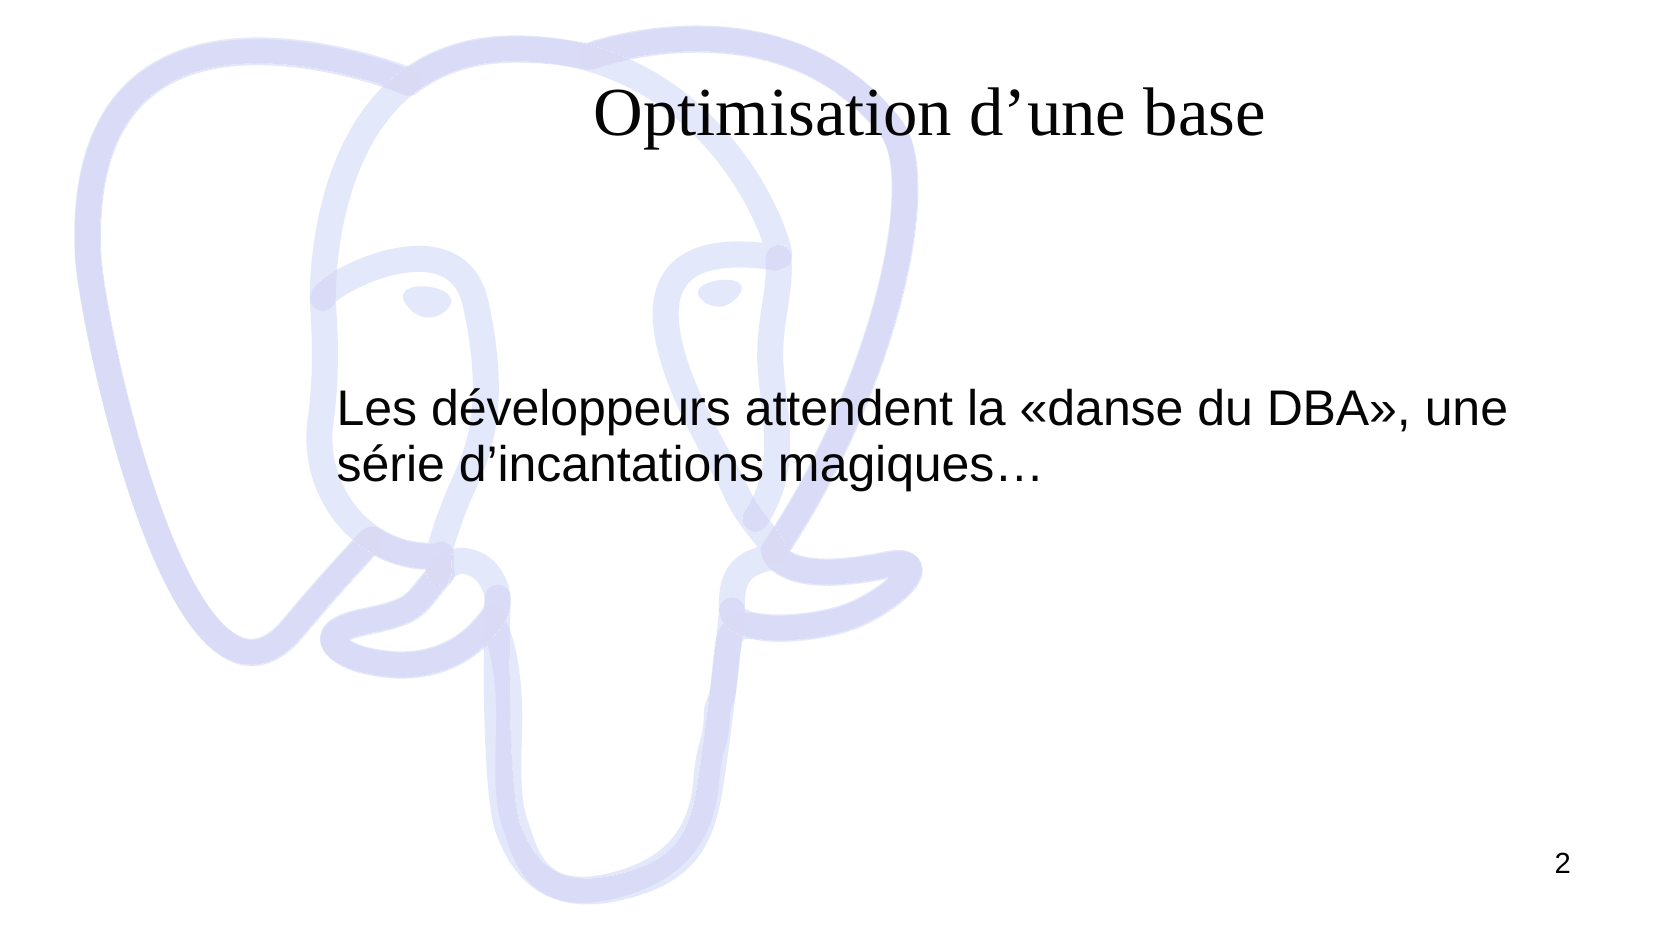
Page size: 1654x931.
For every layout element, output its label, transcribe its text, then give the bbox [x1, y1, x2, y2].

title Optimisation d’une base [265, 35, 1595, 189]
list Les développeurs attendent la «danse du DBA», une série d’incantations magiques… [265, 224, 1595, 764]
